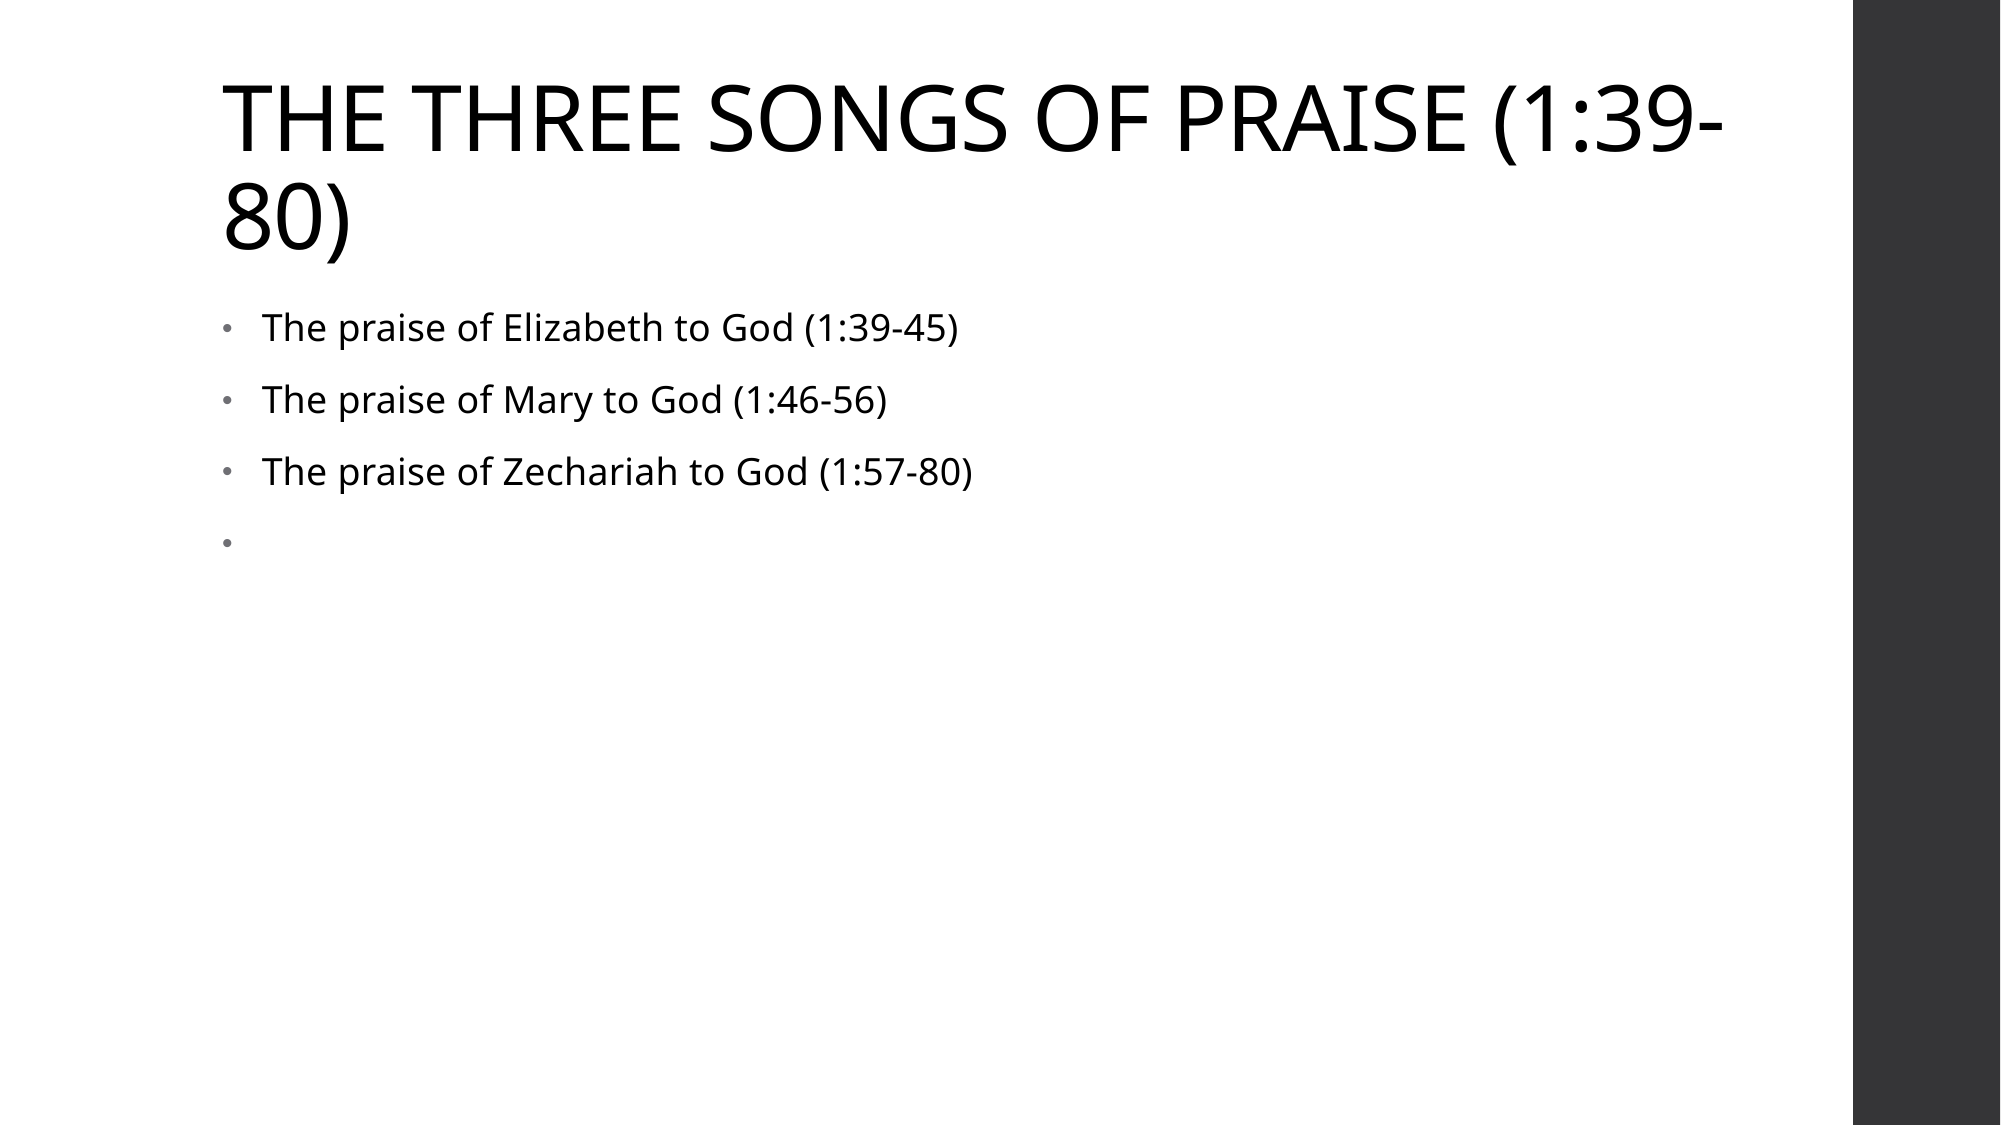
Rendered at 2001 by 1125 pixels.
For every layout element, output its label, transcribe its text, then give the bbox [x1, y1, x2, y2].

list The praise of Elizabeth to God (1:39-45) The praise of Mary to God (1:46-56) The praise of Zechariah to God (1:57-80) [206, 299, 1617, 1014]
title THE THREE SONGS OF PRAISE (1:39-80) [206, 60, 1797, 278]
